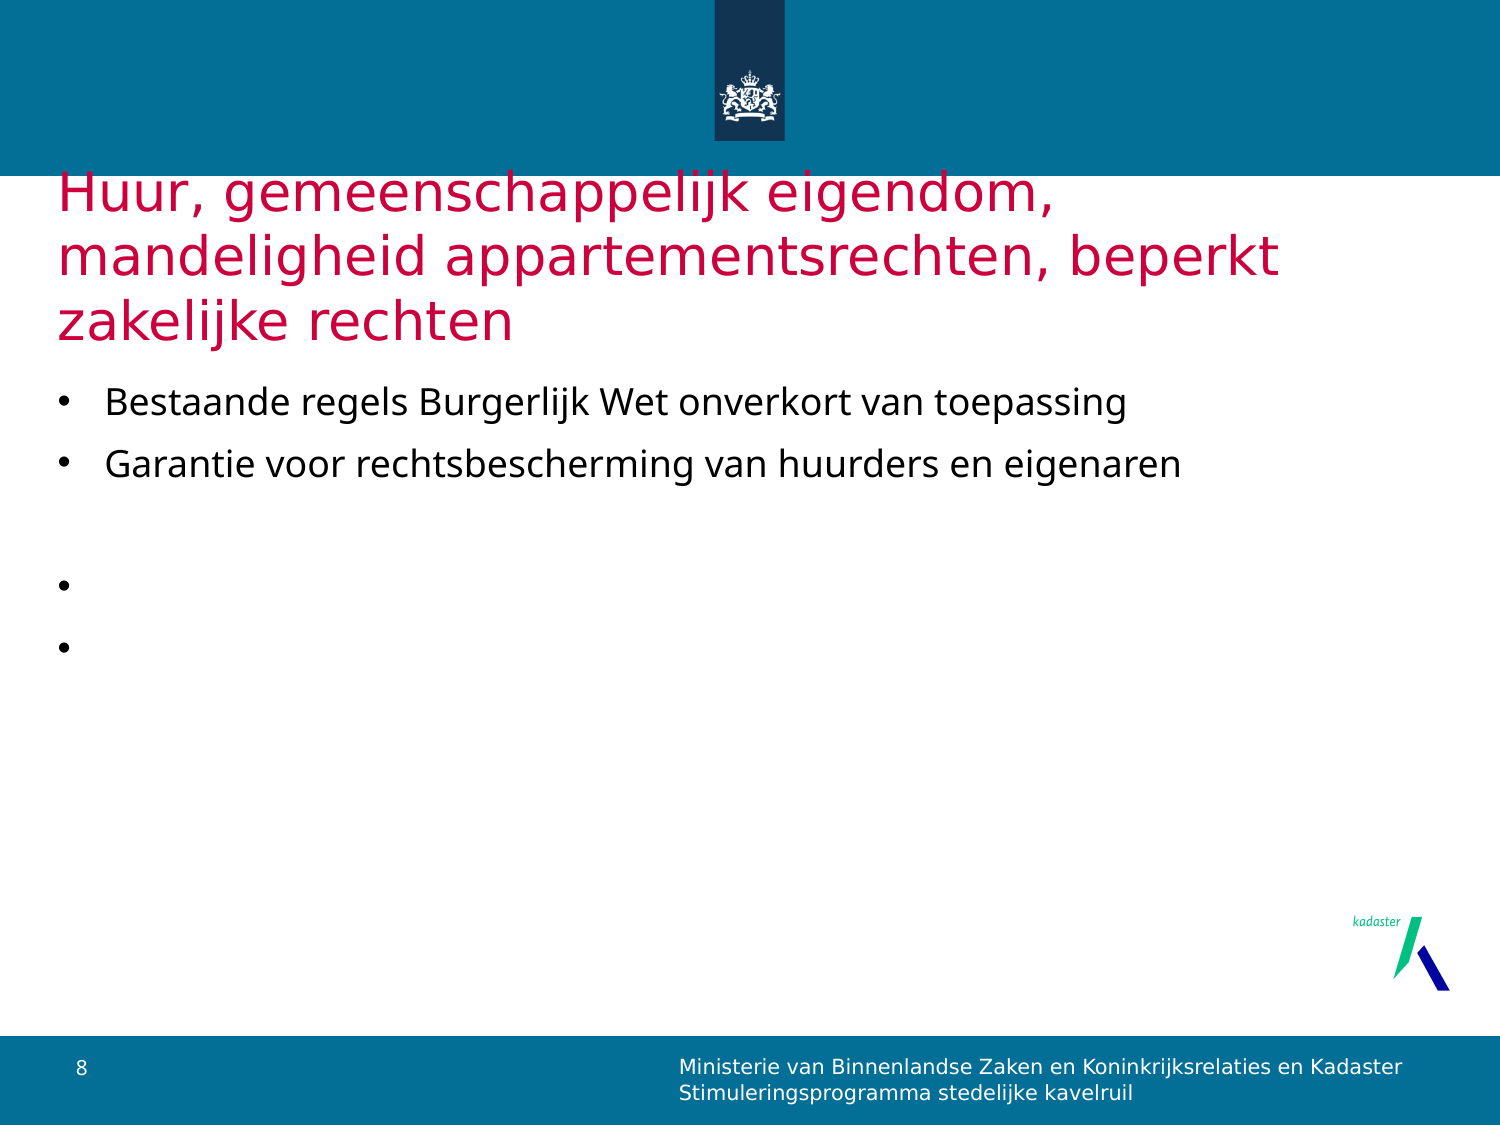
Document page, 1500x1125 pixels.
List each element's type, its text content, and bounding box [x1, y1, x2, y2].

picture [1305, 878, 1498, 1028]
title Huur, gemeenschappelijk eigendom, mandeligheid appartementsrechten, beperkt zakelijke rechten [57, 188, 1439, 320]
text_box [61, 1047, 178, 1107]
text_box Ministerie van Binnenlandse Zaken en Koninkrijksrelaties en Kadaster Stimuleringsprogramma stedelijke kavelruil [663, 1046, 1439, 1117]
list Bestaande regels Burgerlijk Wet onverkort van toepassing Garantie voor rechtsbescherming van huurders en eigenaren [57, 377, 1439, 735]
